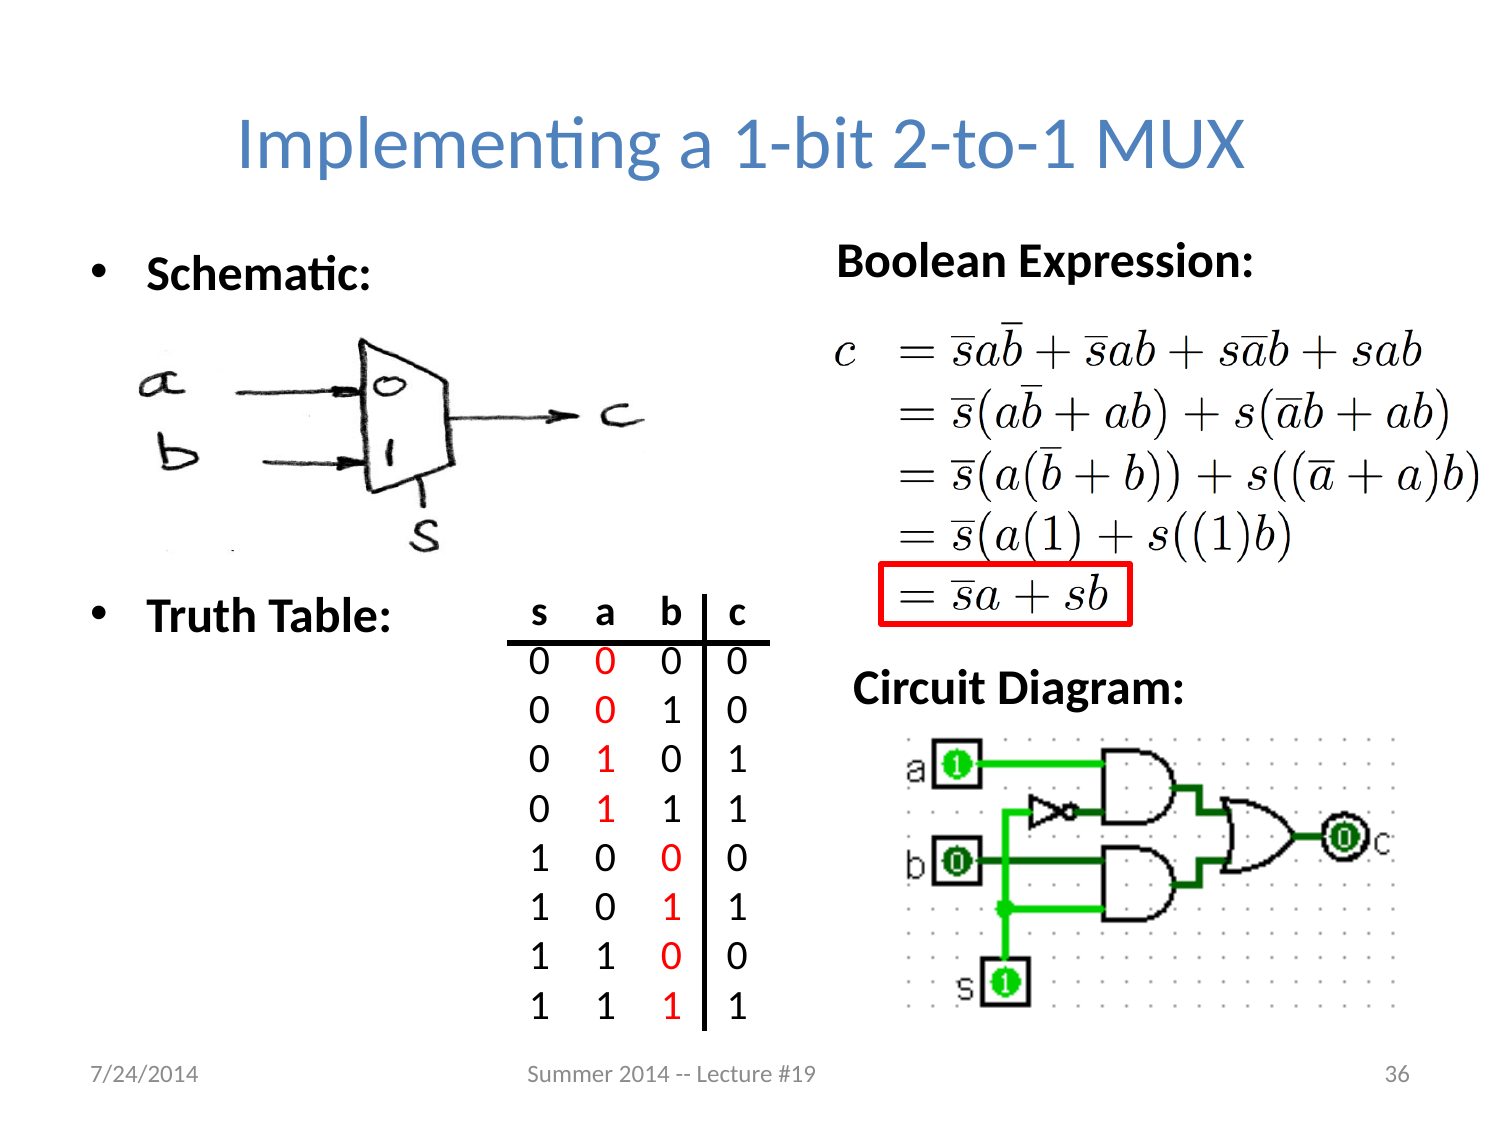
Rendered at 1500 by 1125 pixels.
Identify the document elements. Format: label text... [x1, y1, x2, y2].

table_cell 1 [638, 889, 702, 939]
table_cell 0 [572, 646, 638, 692]
table_cell 0 [707, 939, 770, 988]
table_cell 1 [707, 988, 770, 1031]
table_cell 1 [638, 692, 702, 742]
picture [884, 567, 1127, 621]
table_cell 1 [572, 791, 638, 840]
table_cell 1 [507, 939, 572, 988]
slide_number <number> [1074, 1042, 1425, 1103]
list Schematic: Truth Table: [75, 232, 738, 976]
footer Summer 2014 -- Lecture #19 [512, 1042, 988, 1103]
picture [136, 336, 646, 555]
table_cell 0 [707, 692, 770, 742]
picture [831, 320, 1486, 621]
table_cell 0 [638, 646, 702, 692]
table_cell 0 [507, 791, 572, 840]
table_cell 1 [638, 988, 702, 1031]
text_box Circuit Diagram: [838, 660, 1330, 734]
table_cell 0 [507, 742, 572, 791]
table_cell 0 [638, 742, 702, 791]
table_cell 1 [572, 742, 638, 791]
table_cell 0 [638, 840, 702, 889]
table_cell 1 [707, 889, 770, 939]
table_cell 1 [507, 840, 572, 889]
table_cell 1 [507, 988, 572, 1031]
table_cell 0 [707, 840, 770, 889]
picture [896, 727, 1407, 1021]
table_cell 0 [572, 840, 638, 889]
table_header b [638, 594, 702, 640]
table_cell 1 [507, 889, 572, 939]
table_cell 1 [707, 742, 770, 791]
table_cell 0 [572, 889, 638, 939]
slide_number 7/24/2014 [75, 1042, 425, 1103]
table_cell 0 [507, 692, 572, 742]
table_cell 1 [572, 939, 638, 988]
table_cell 0 [507, 646, 572, 692]
table_cell 1 [707, 791, 770, 840]
table_header s [507, 594, 572, 640]
table_cell 1 [638, 791, 702, 840]
text_box Boolean Expression: [821, 232, 1424, 306]
table_cell 1 [572, 988, 638, 1031]
table_cell 0 [707, 646, 770, 692]
table_header c [707, 594, 770, 640]
table_header a [572, 594, 638, 640]
table_cell 0 [638, 939, 702, 988]
title Implementing a 1-bit 2-to-1 MUX [75, 45, 1425, 233]
table_cell 0 [572, 692, 638, 742]
